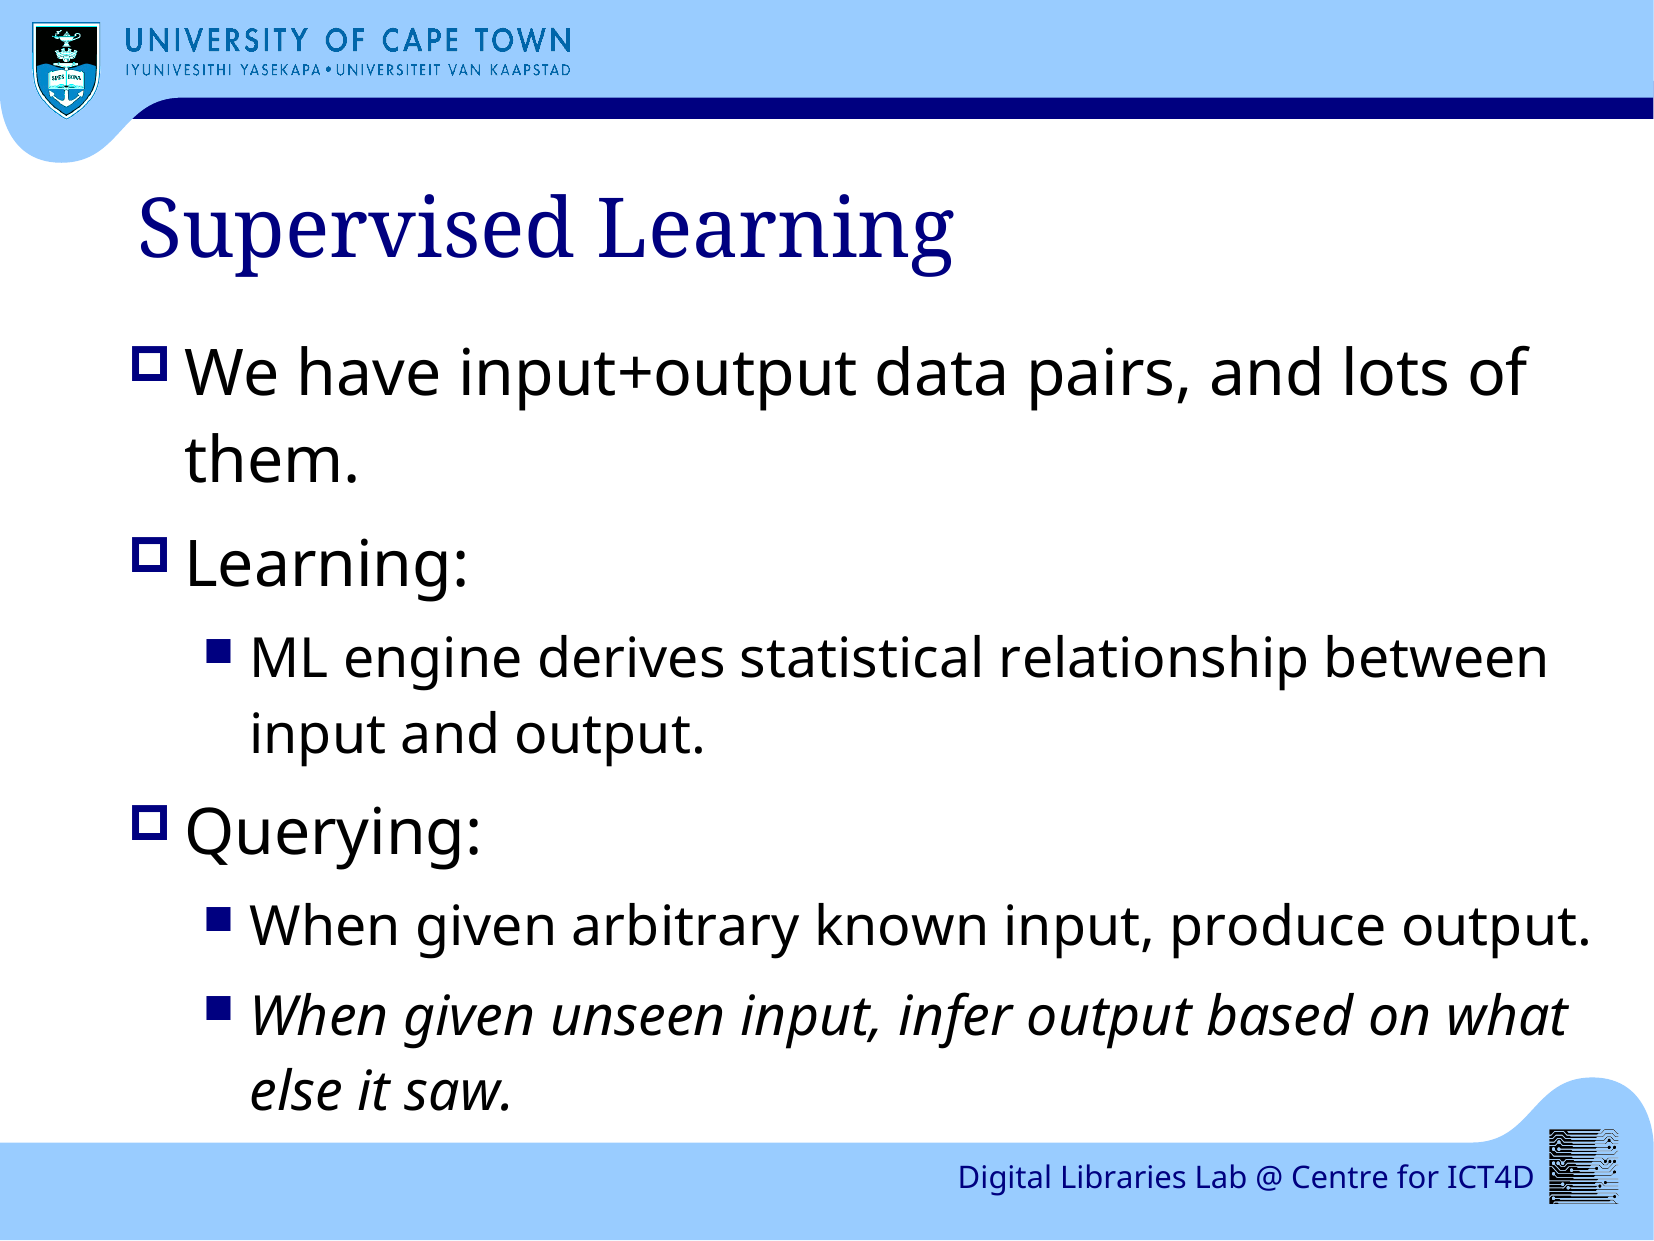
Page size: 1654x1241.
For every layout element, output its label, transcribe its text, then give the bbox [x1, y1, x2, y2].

list We have input+output data pairs, and lots of them. Learning: ML engine derives statistical relationship between input and output. Querying: When given arbitrary known input, produce output. When given unseen input, infer output based on what else it saw. [128, 326, 1597, 1117]
title Supervised Learning [137, 155, 1598, 296]
picture [122, 25, 573, 78]
picture [32, 22, 101, 120]
picture [1549, 1129, 1619, 1204]
